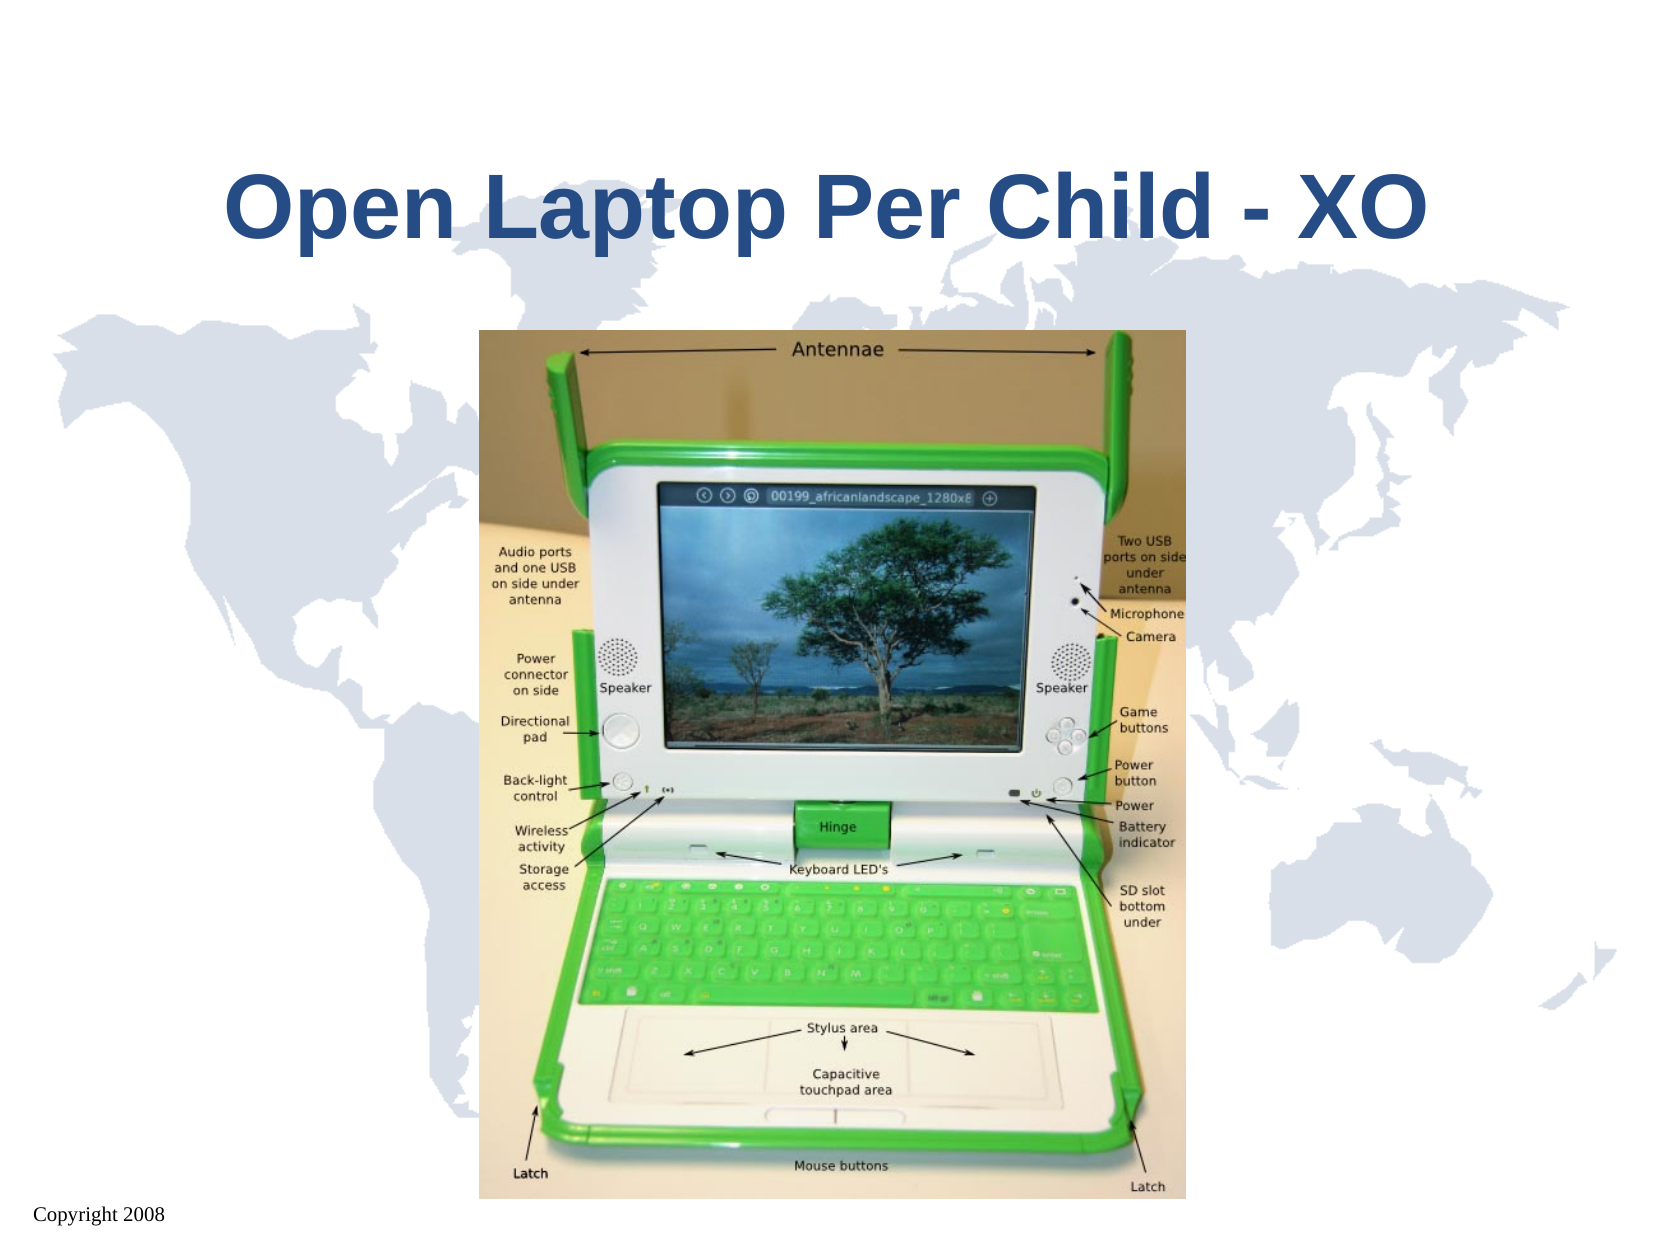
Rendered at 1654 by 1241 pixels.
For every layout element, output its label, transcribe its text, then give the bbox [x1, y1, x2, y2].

title Open Laptop Per Child - XO [121, 99, 1534, 314]
picture [28, 99, 1645, 1199]
